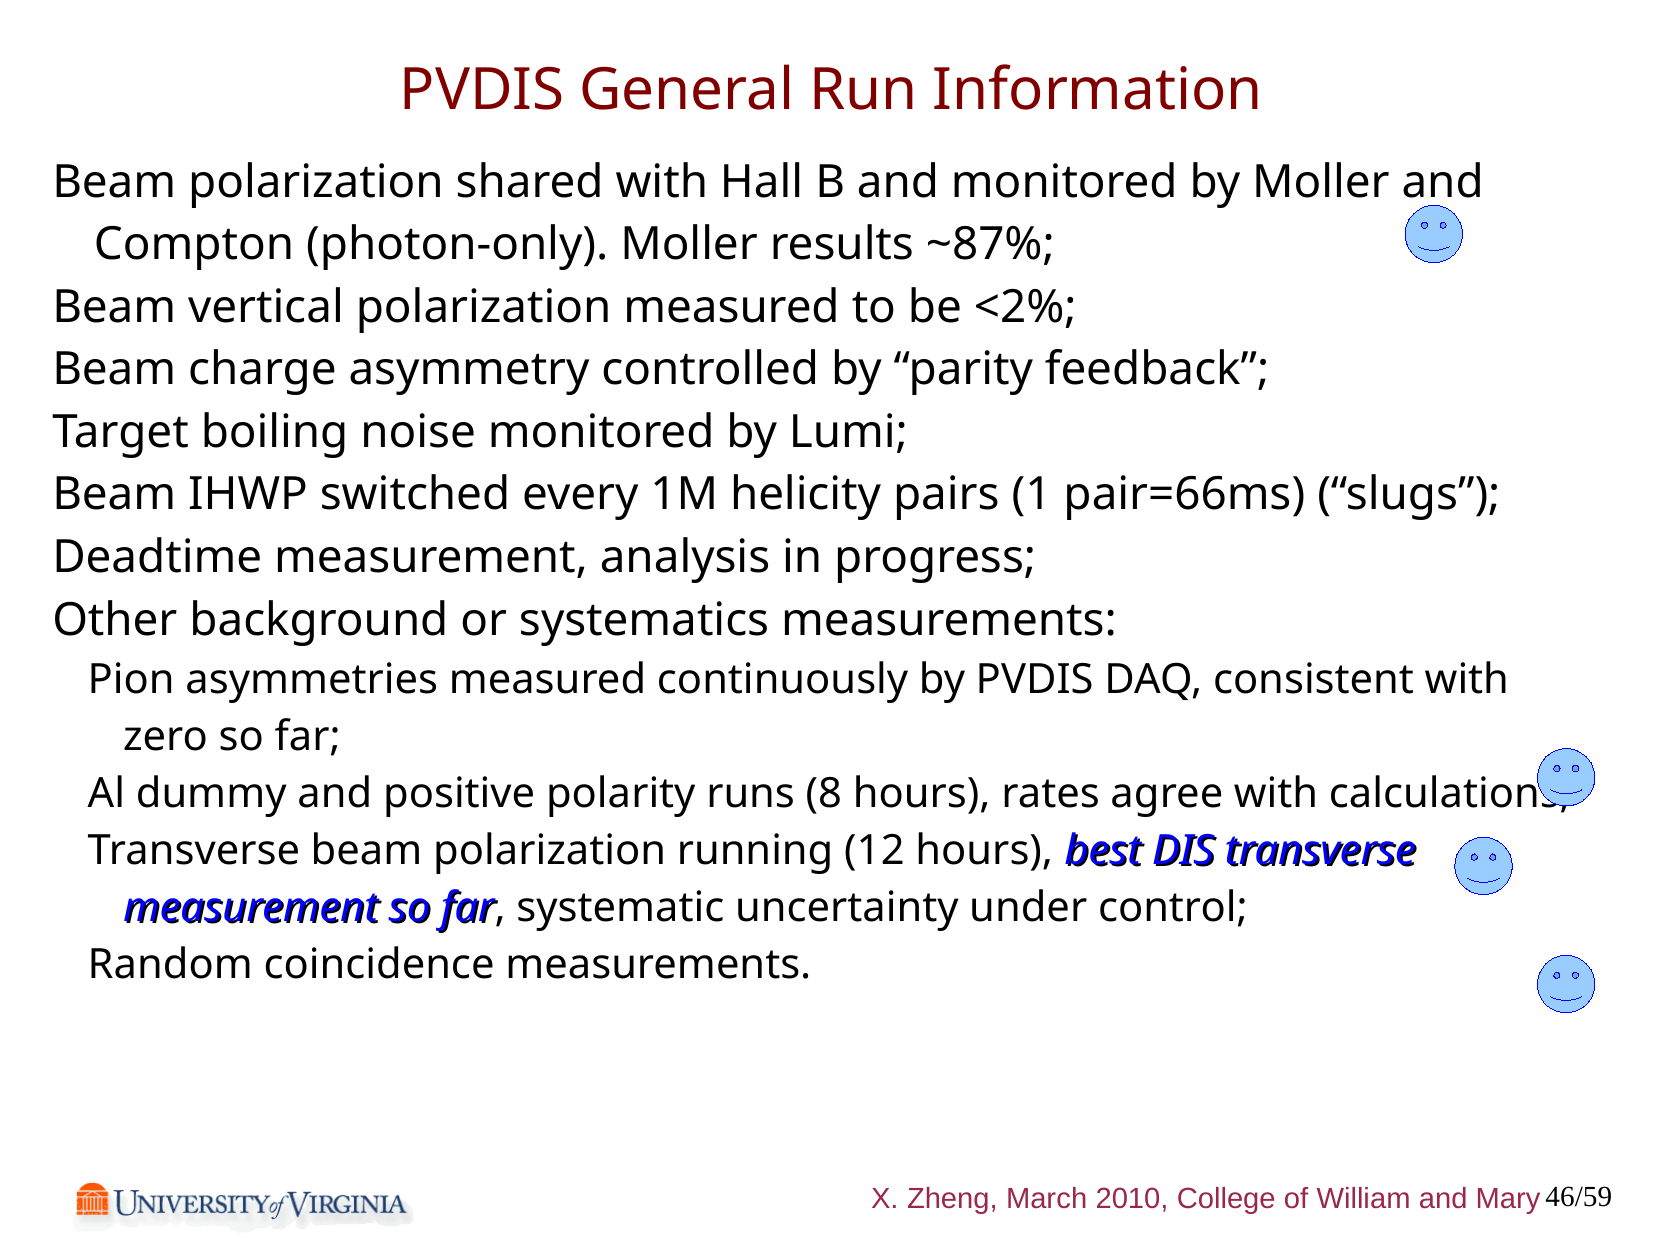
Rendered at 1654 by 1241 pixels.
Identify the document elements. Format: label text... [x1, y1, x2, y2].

text_box [1454, 837, 1513, 895]
picture [53, 1165, 427, 1241]
title PVDIS General Run Information [87, 31, 1576, 140]
text_box [1537, 748, 1595, 806]
text_box [1537, 955, 1595, 1013]
text_box Beam polarization shared with Hall B and monitored by Moller and Compton (photon-only). Moller results ~87%; Beam vertical polarization measured to be <2%; Beam charge asymmetry controlled by “parity feedback”; Target boiling noise monitored by Lumi; Beam IHWP switched every 1M helicity pairs (1 pair=66ms) (“slugs”); Deadtime measurement, analysis in progress; Other background or systematics measurements: Pion asymmetries measured continuously by PVDIS DAQ, consistent with zero so far; Al dummy and positive polarity runs (8 hours), rates agree with calculations; Transverse beam polarization running (12 hours), best DIS transverse measurement so far, systematic uncertainty under control; Random coincidence measurements. [37, 140, 1594, 1133]
text_box [1405, 205, 1463, 263]
